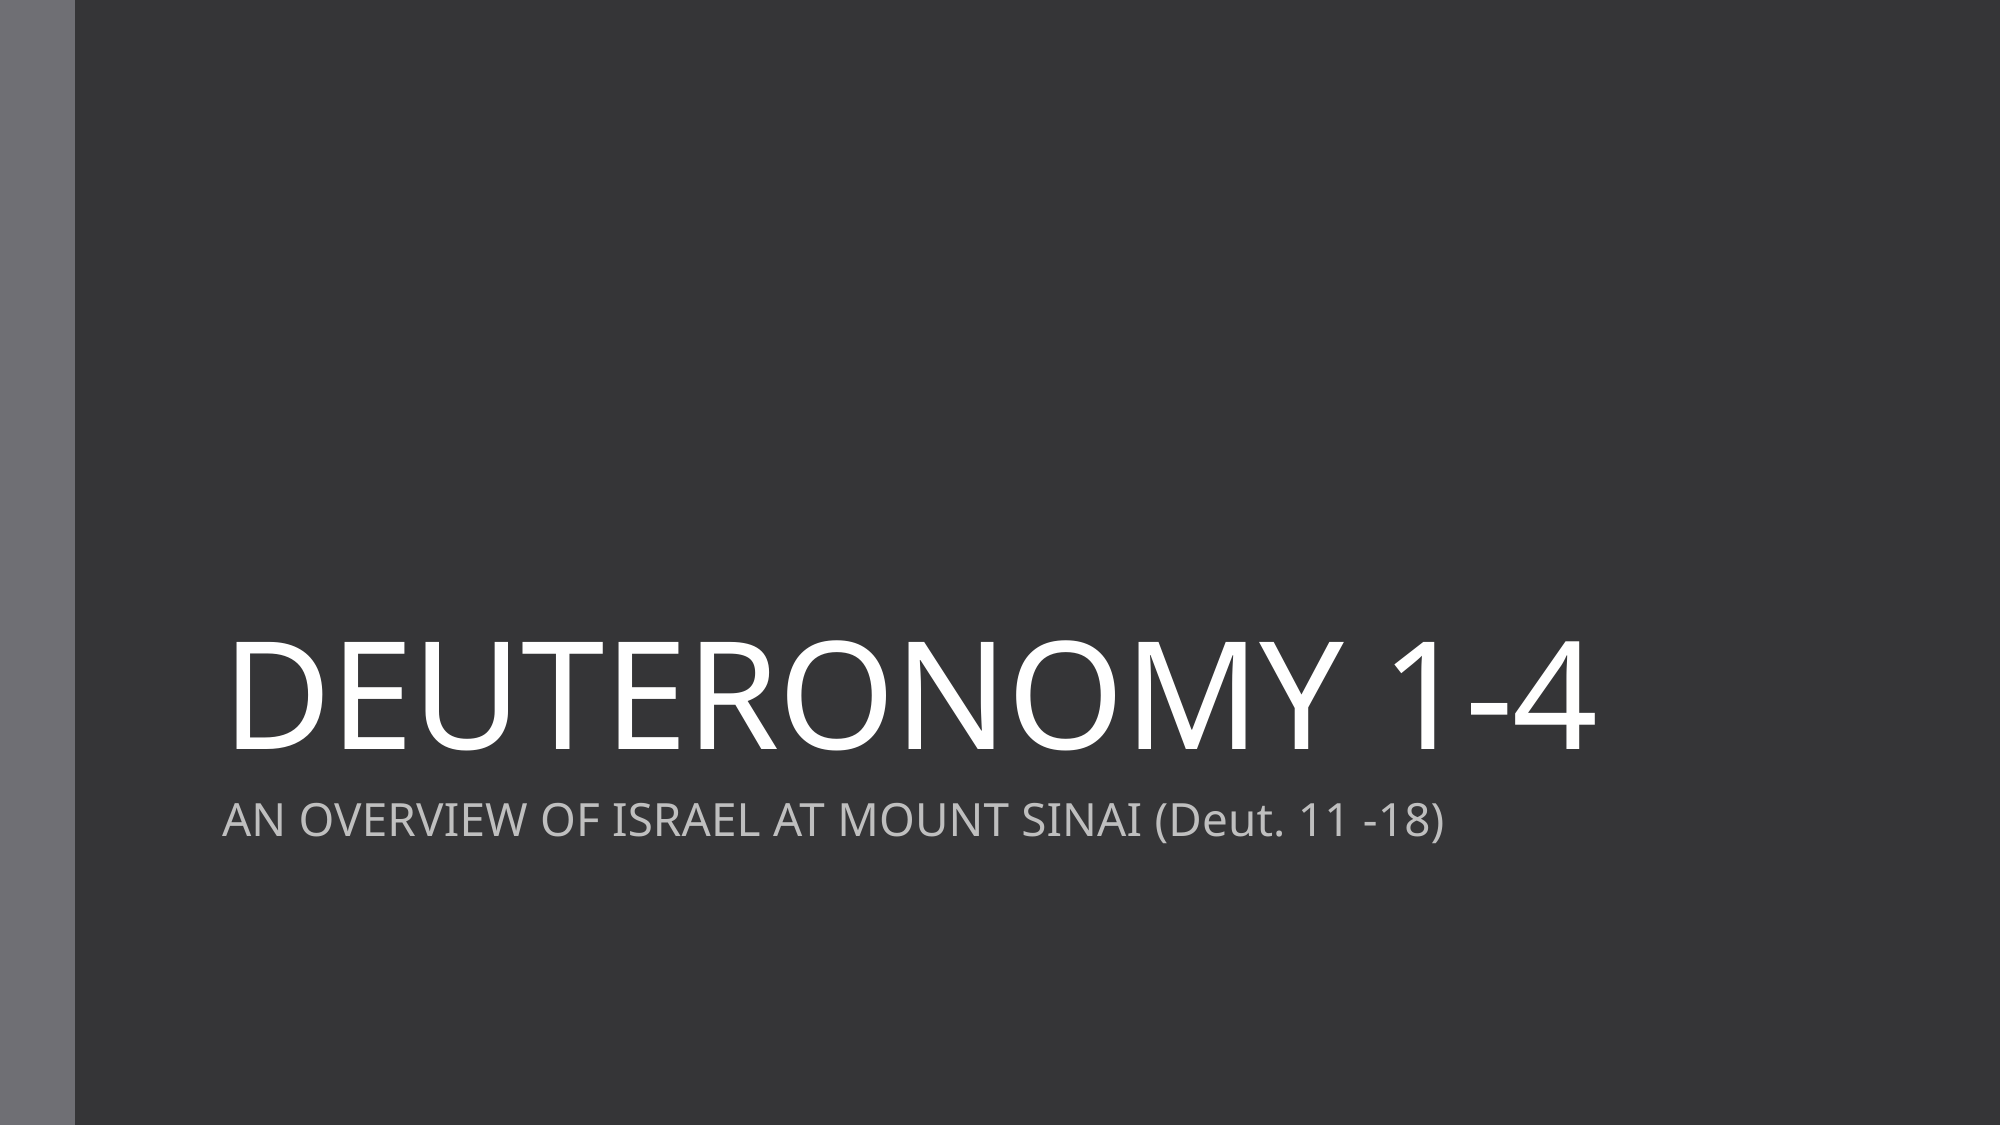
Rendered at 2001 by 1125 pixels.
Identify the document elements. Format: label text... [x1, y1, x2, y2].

title DEUTERONOMY 1-4 [206, 124, 1752, 787]
subtitle AN OVERVIEW OF ISRAEL AT MOUNT SINAI (Deut. 11 -18) [206, 787, 1752, 1066]
